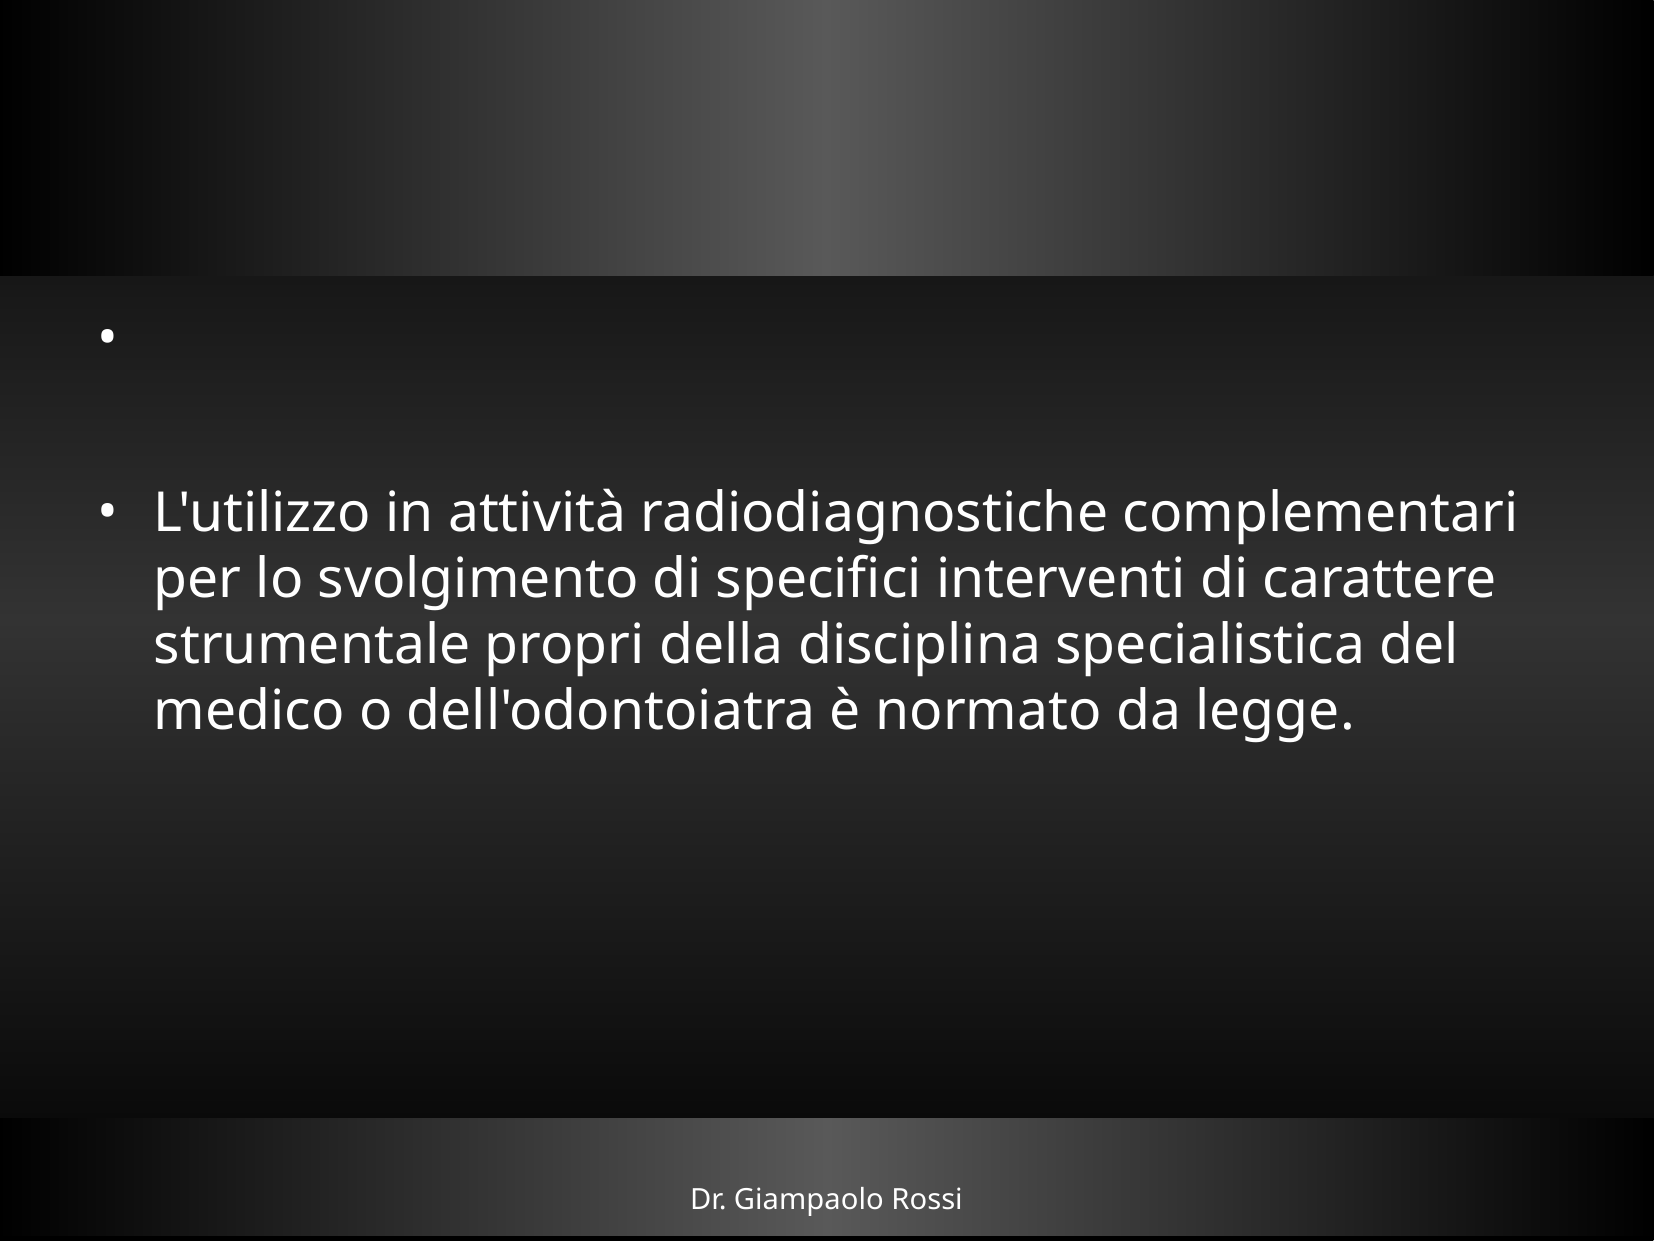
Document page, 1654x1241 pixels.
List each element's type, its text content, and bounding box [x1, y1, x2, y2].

list L'utilizzo in attività radiodiagnostiche complementari per lo svolgimento di specifici interventi di carattere strumentale propri della disciplina specialistica del medico o dell'odontoiatra è normato da legge. [82, 290, 1571, 732]
